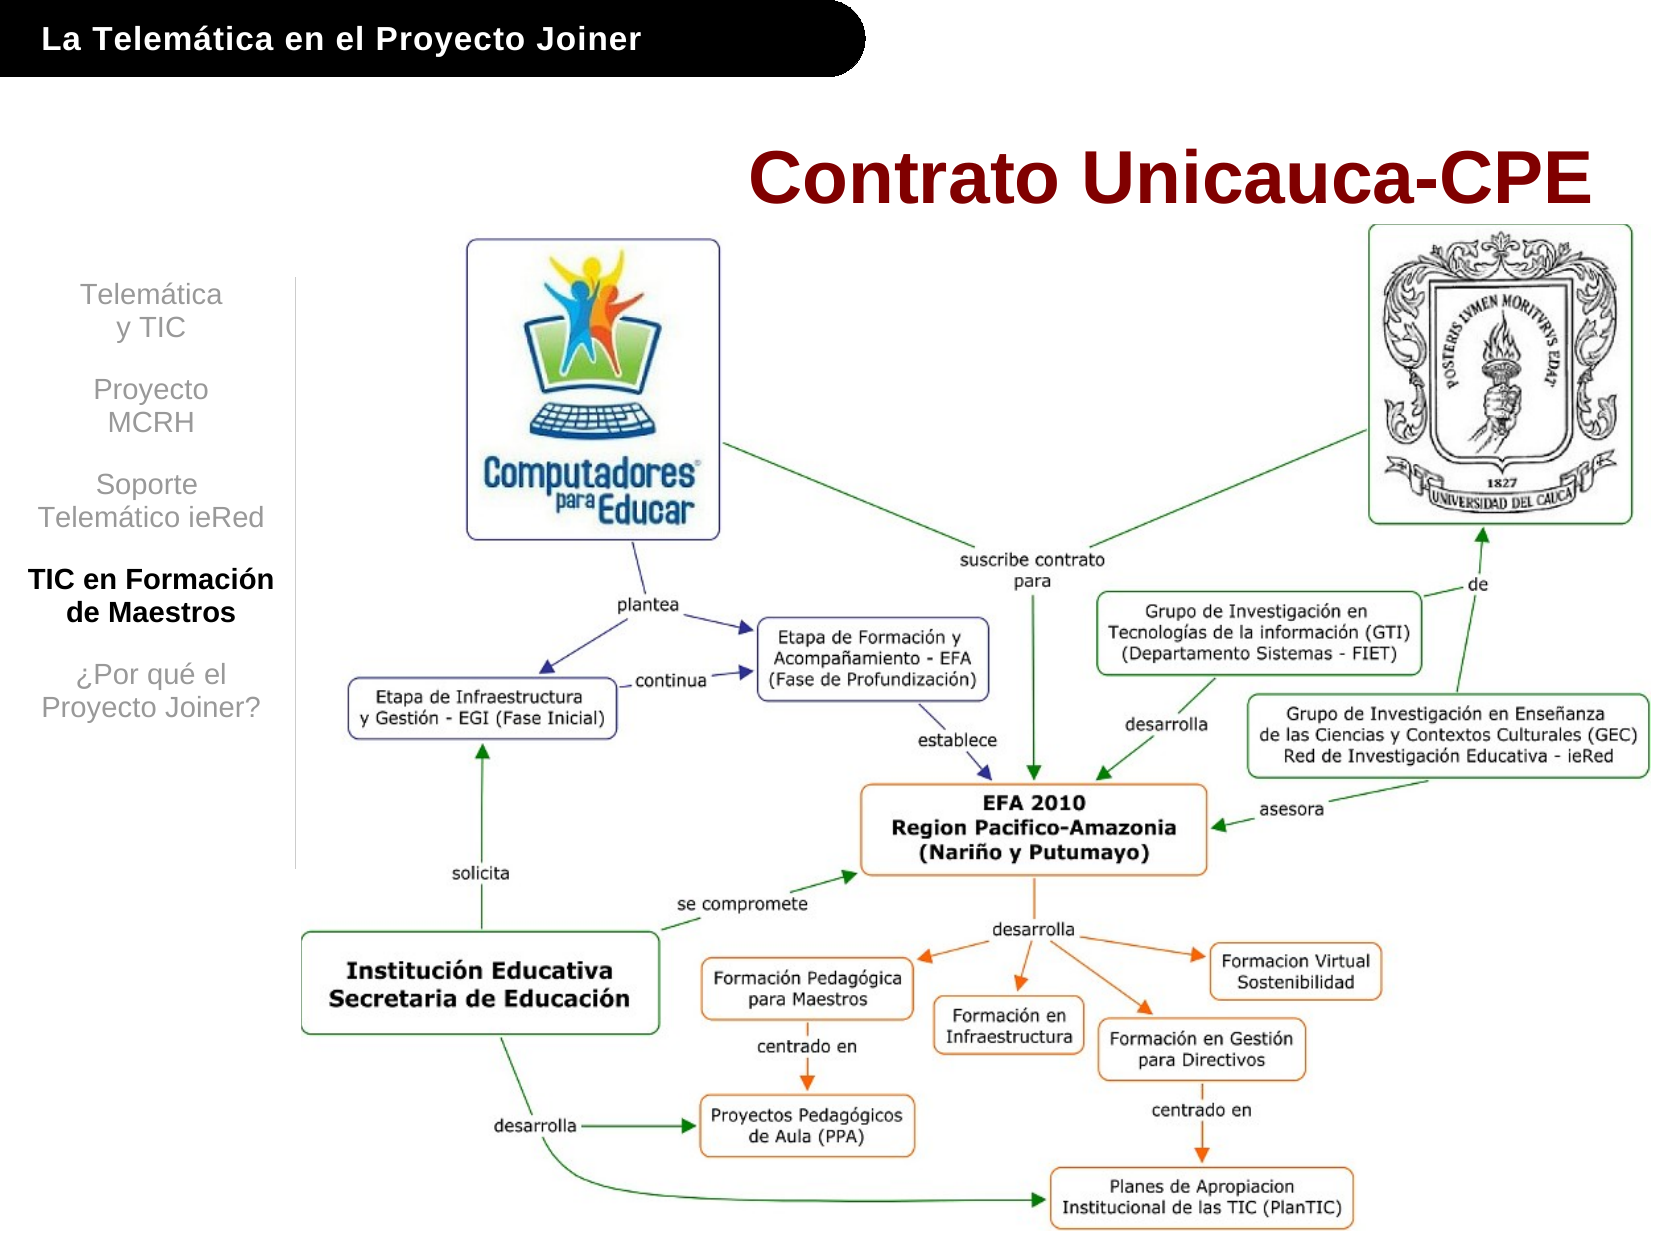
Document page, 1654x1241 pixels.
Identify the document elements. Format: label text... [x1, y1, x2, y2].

picture [301, 224, 1651, 1231]
title Contrato Unicauca-CPE [118, 118, 1595, 237]
list Telemática y TIC Proyecto MCRH Soporte Telemático ieRed TIC en Formación de Maestros ¿Por qué el Proyecto Joiner? [18, 277, 285, 862]
